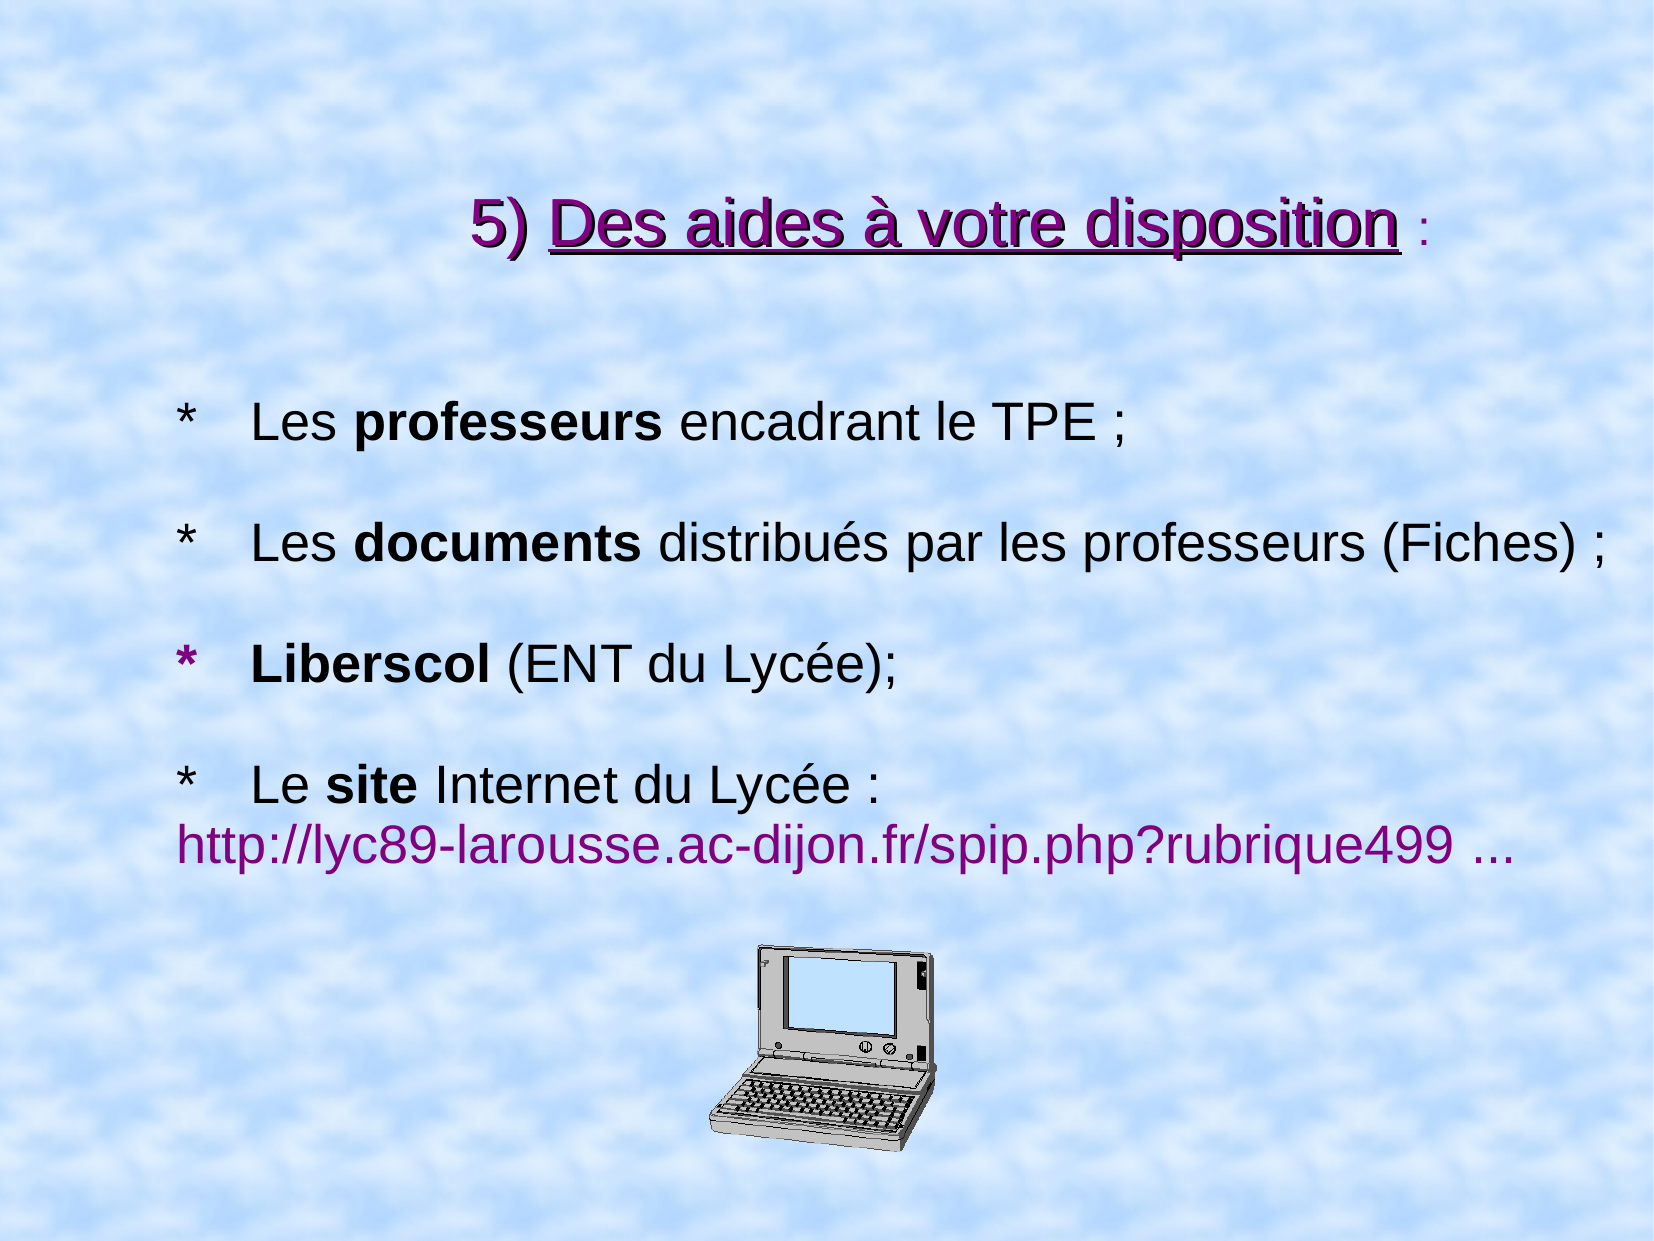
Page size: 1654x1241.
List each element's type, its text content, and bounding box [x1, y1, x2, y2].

picture [0, 0, 1654, 1241]
text_box * Les professeurs encadrant le TPE ; * Les documents distribués par les professeurs (Fiches) ; * Liberscol (ENT du Lycée); * Le site Internet du Lycée : http://lyc89-larousse.ac-dijon.fr/spip.php?rubrique499 ... [161, 383, 1624, 890]
text_box 5) Des aides à votre disposition : [454, 177, 1447, 267]
